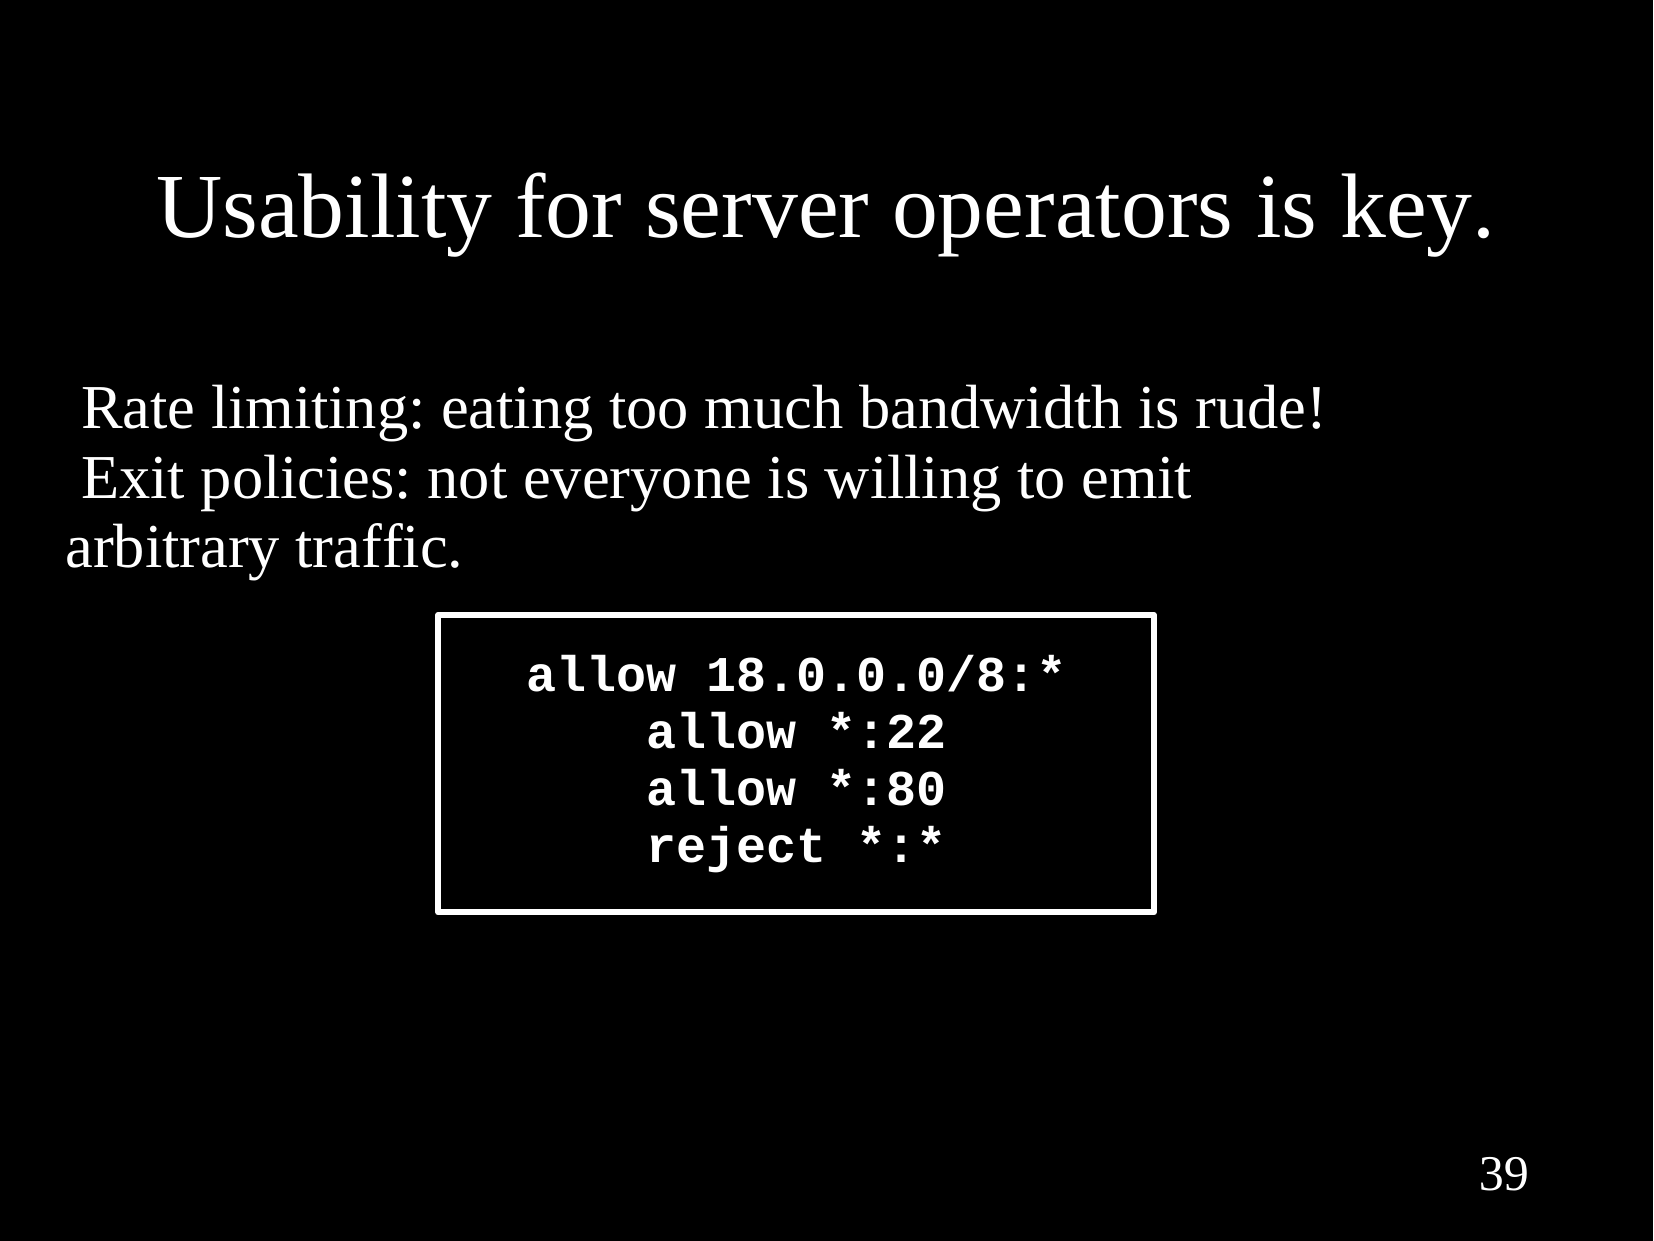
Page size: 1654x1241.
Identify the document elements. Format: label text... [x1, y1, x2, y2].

text_box allow 18.0.0.0/8:* allow *:22 allow *:80 reject *:* [438, 614, 1154, 913]
title Usability for server operators is key. [121, 95, 1534, 318]
text_box Rate limiting: eating too much bandwidth is rude! Exit policies: not everyone is willing to emit arbitrary traffic. [65, 373, 1474, 1053]
text_box [128, 330, 1497, 1135]
